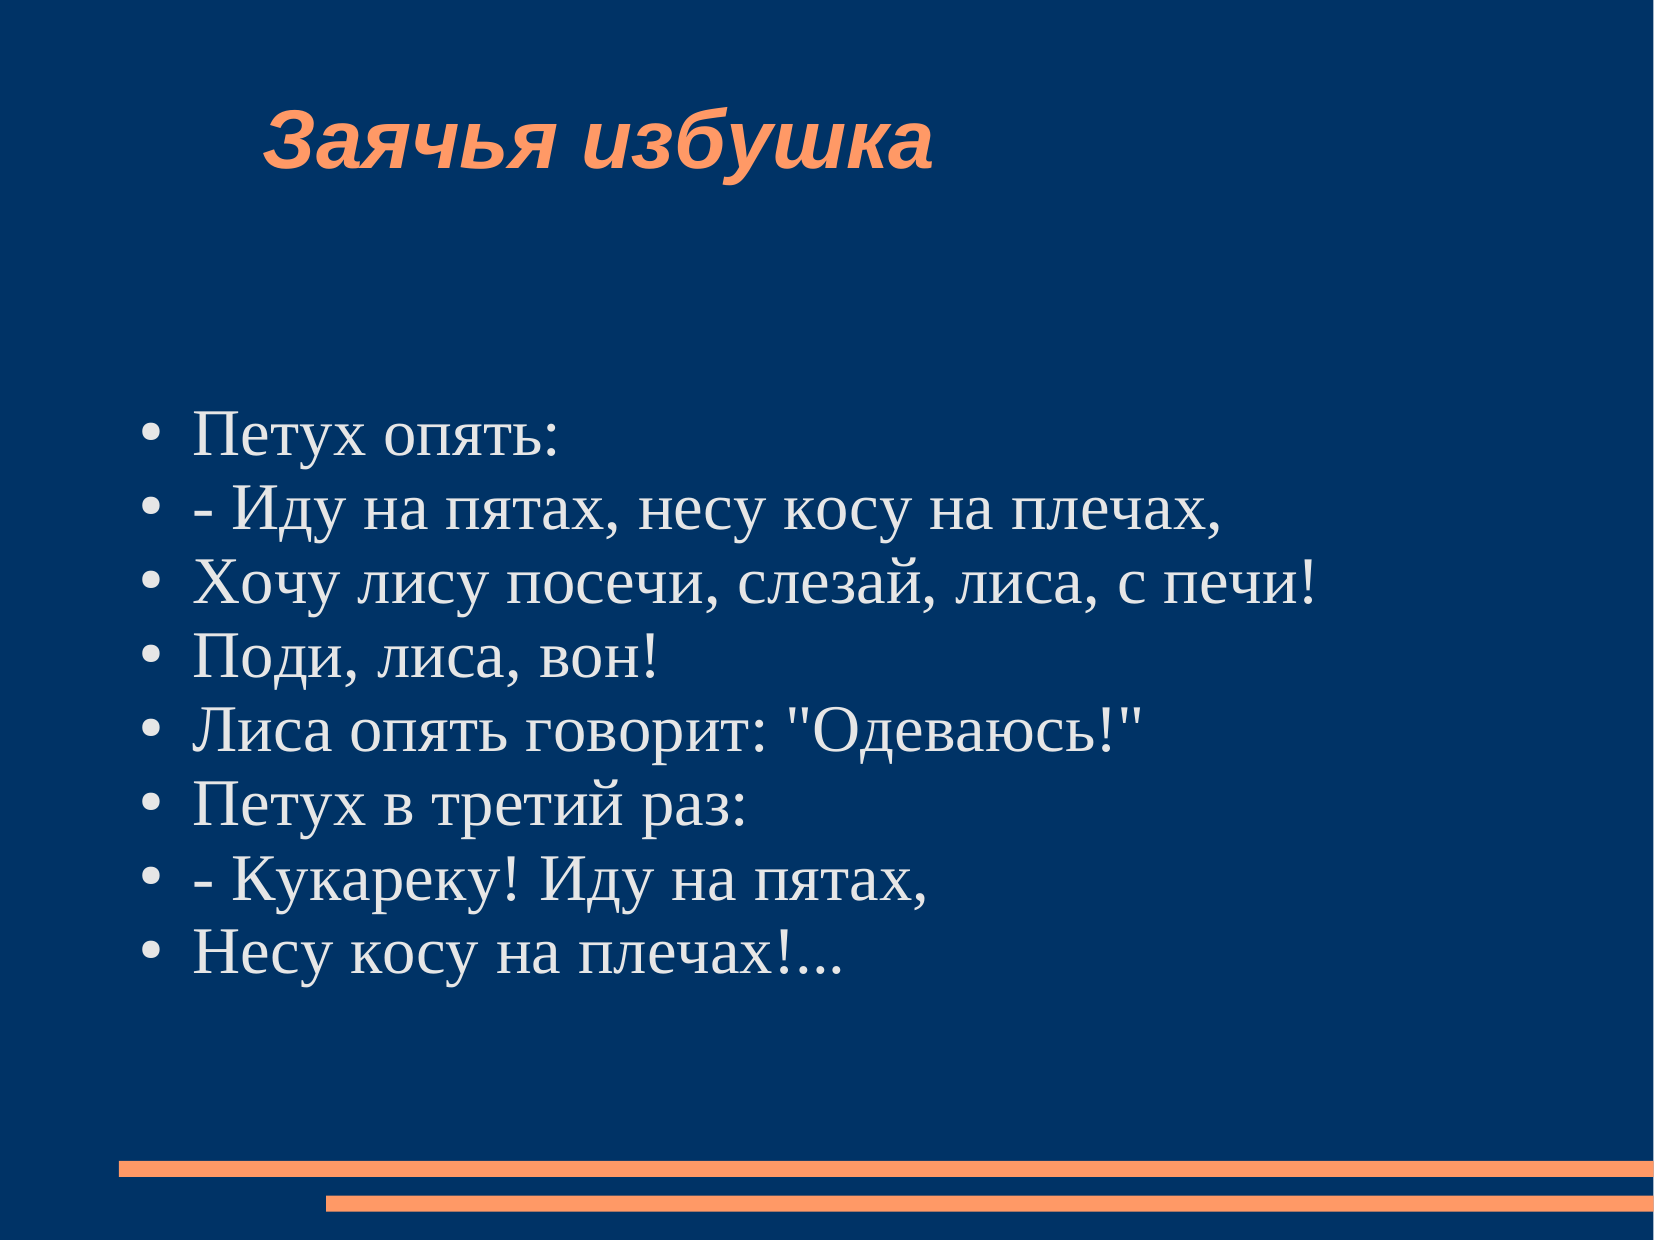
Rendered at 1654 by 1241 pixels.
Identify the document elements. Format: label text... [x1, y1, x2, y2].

title Заячья избушка [123, 43, 1536, 237]
list Петух опять: - Иду на пятах, несу косу на плечах, Хочу лису посечи, слезай, лиса, с печи! Поди, лиса, вон! Лиса опять говорит: "Одеваюсь!" Петух в третий раз: - Кукареку! Иду на пятах, Несу косу на плечах!... [121, 322, 1561, 1118]
